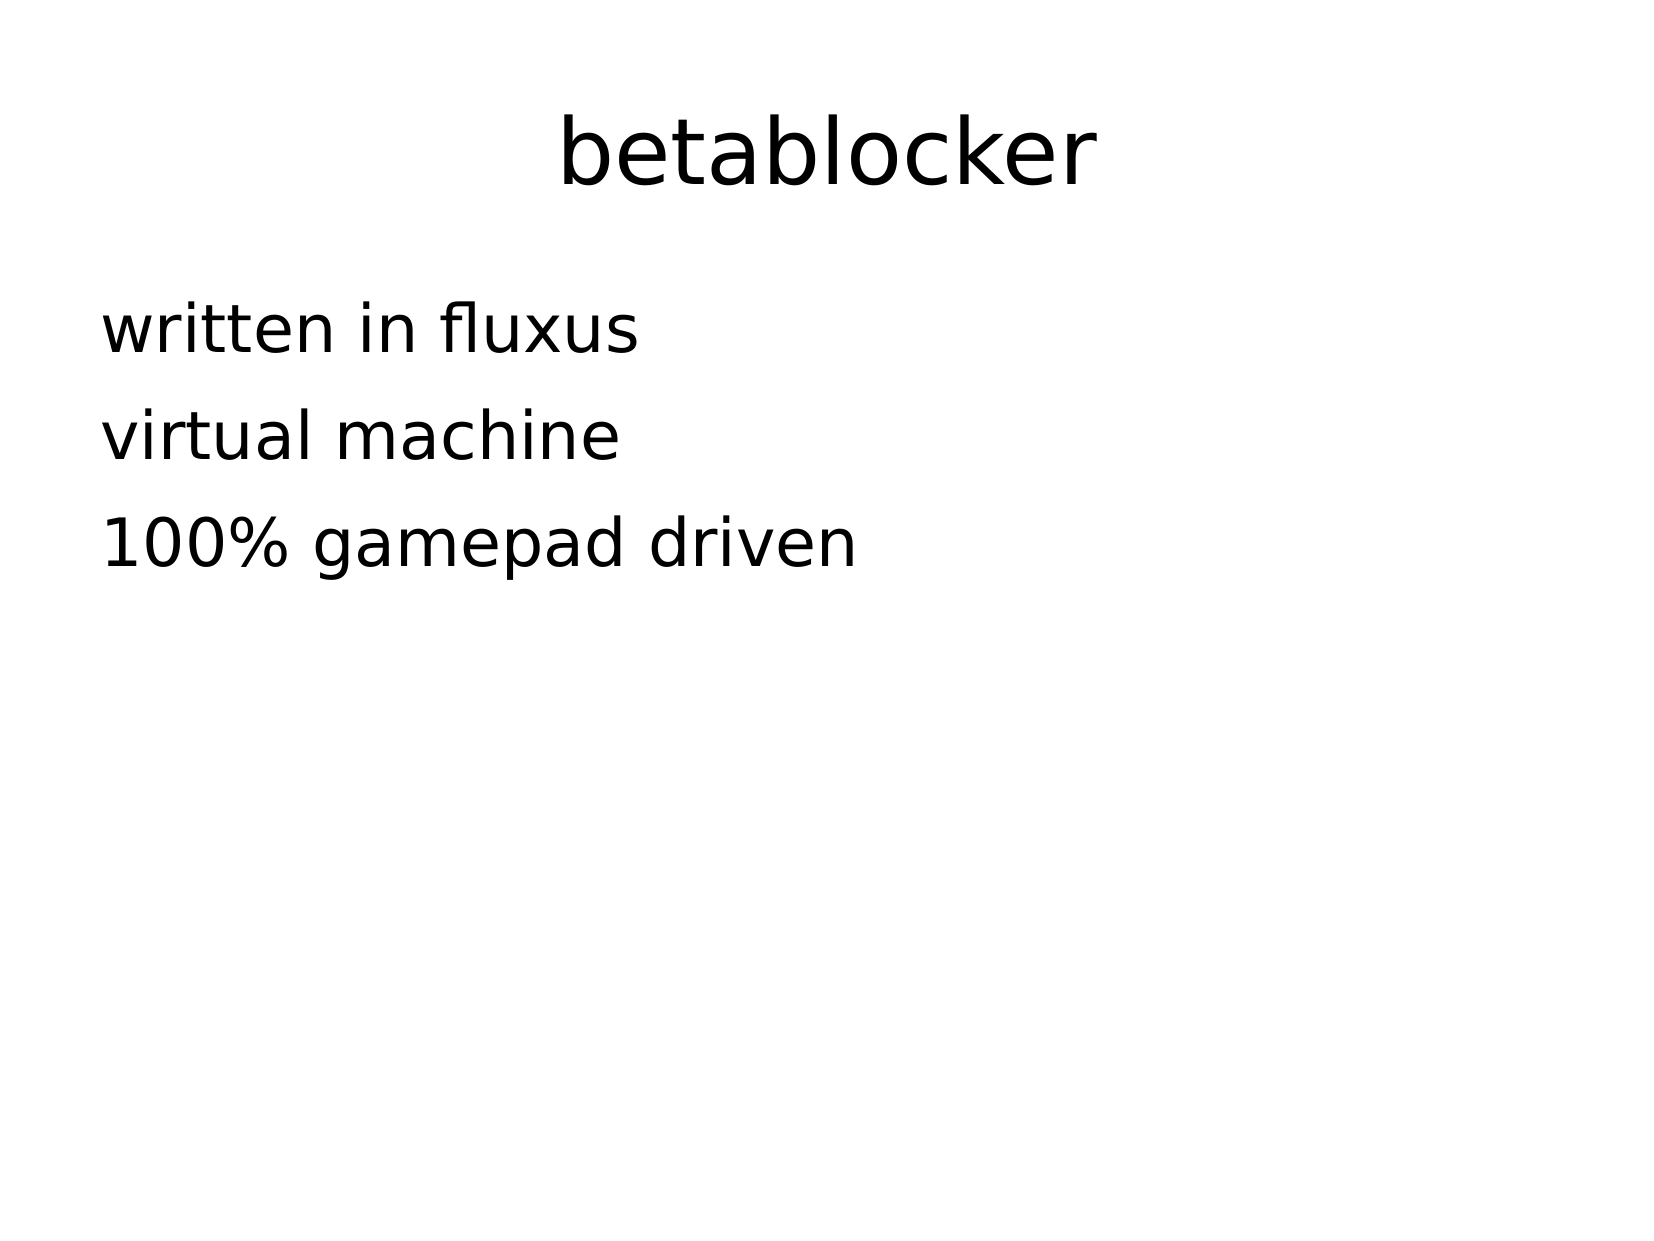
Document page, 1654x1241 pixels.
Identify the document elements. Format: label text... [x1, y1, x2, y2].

title betablocker [82, 56, 1571, 250]
list written in fluxus virtual machine 100% gamepad driven [82, 290, 1571, 1094]
